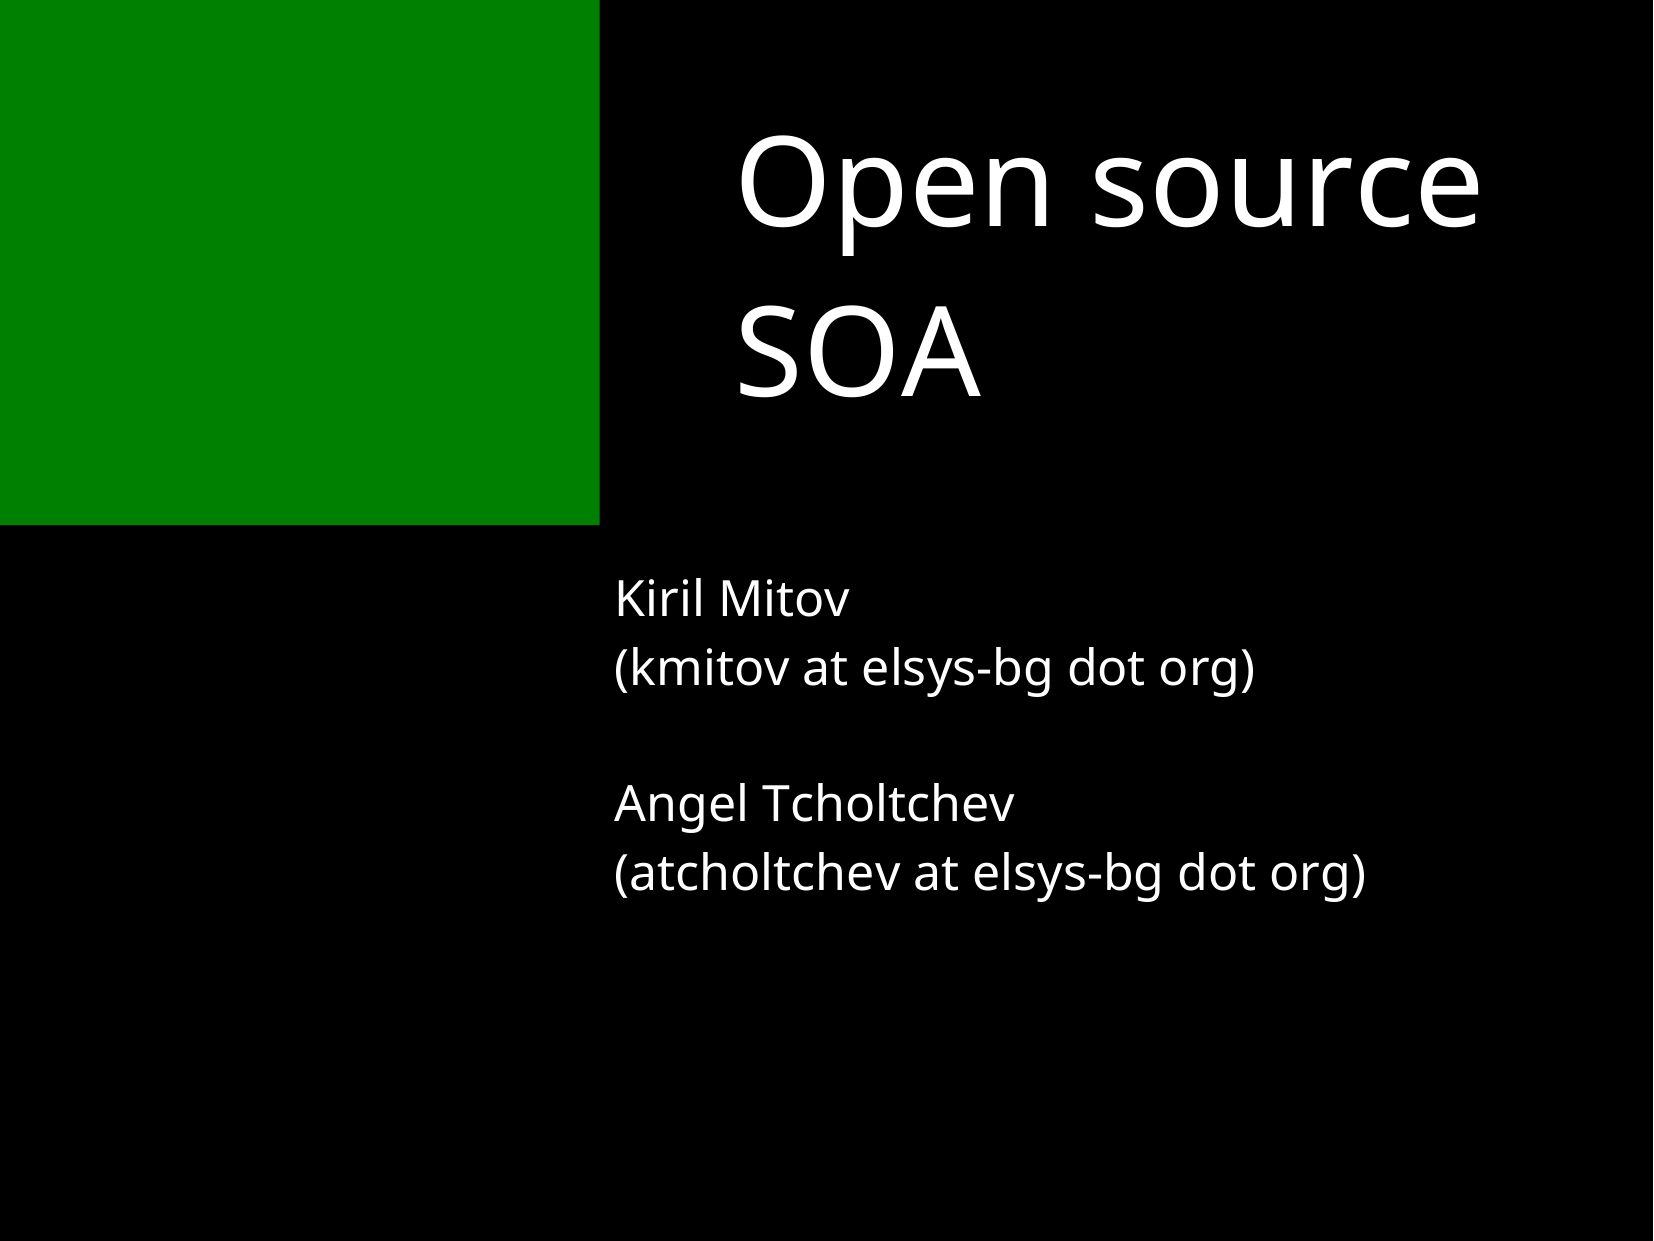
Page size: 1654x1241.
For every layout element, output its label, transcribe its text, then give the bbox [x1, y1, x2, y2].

text_box [0, 0, 599, 526]
text_box Open source SOA [599, 0, 1653, 526]
text_box Kiril Mitov (kmitov at elsys-bg dot org) Angel Tcholtchev (atcholtchev at elsys-bg dot org) [600, 556, 1576, 1088]
